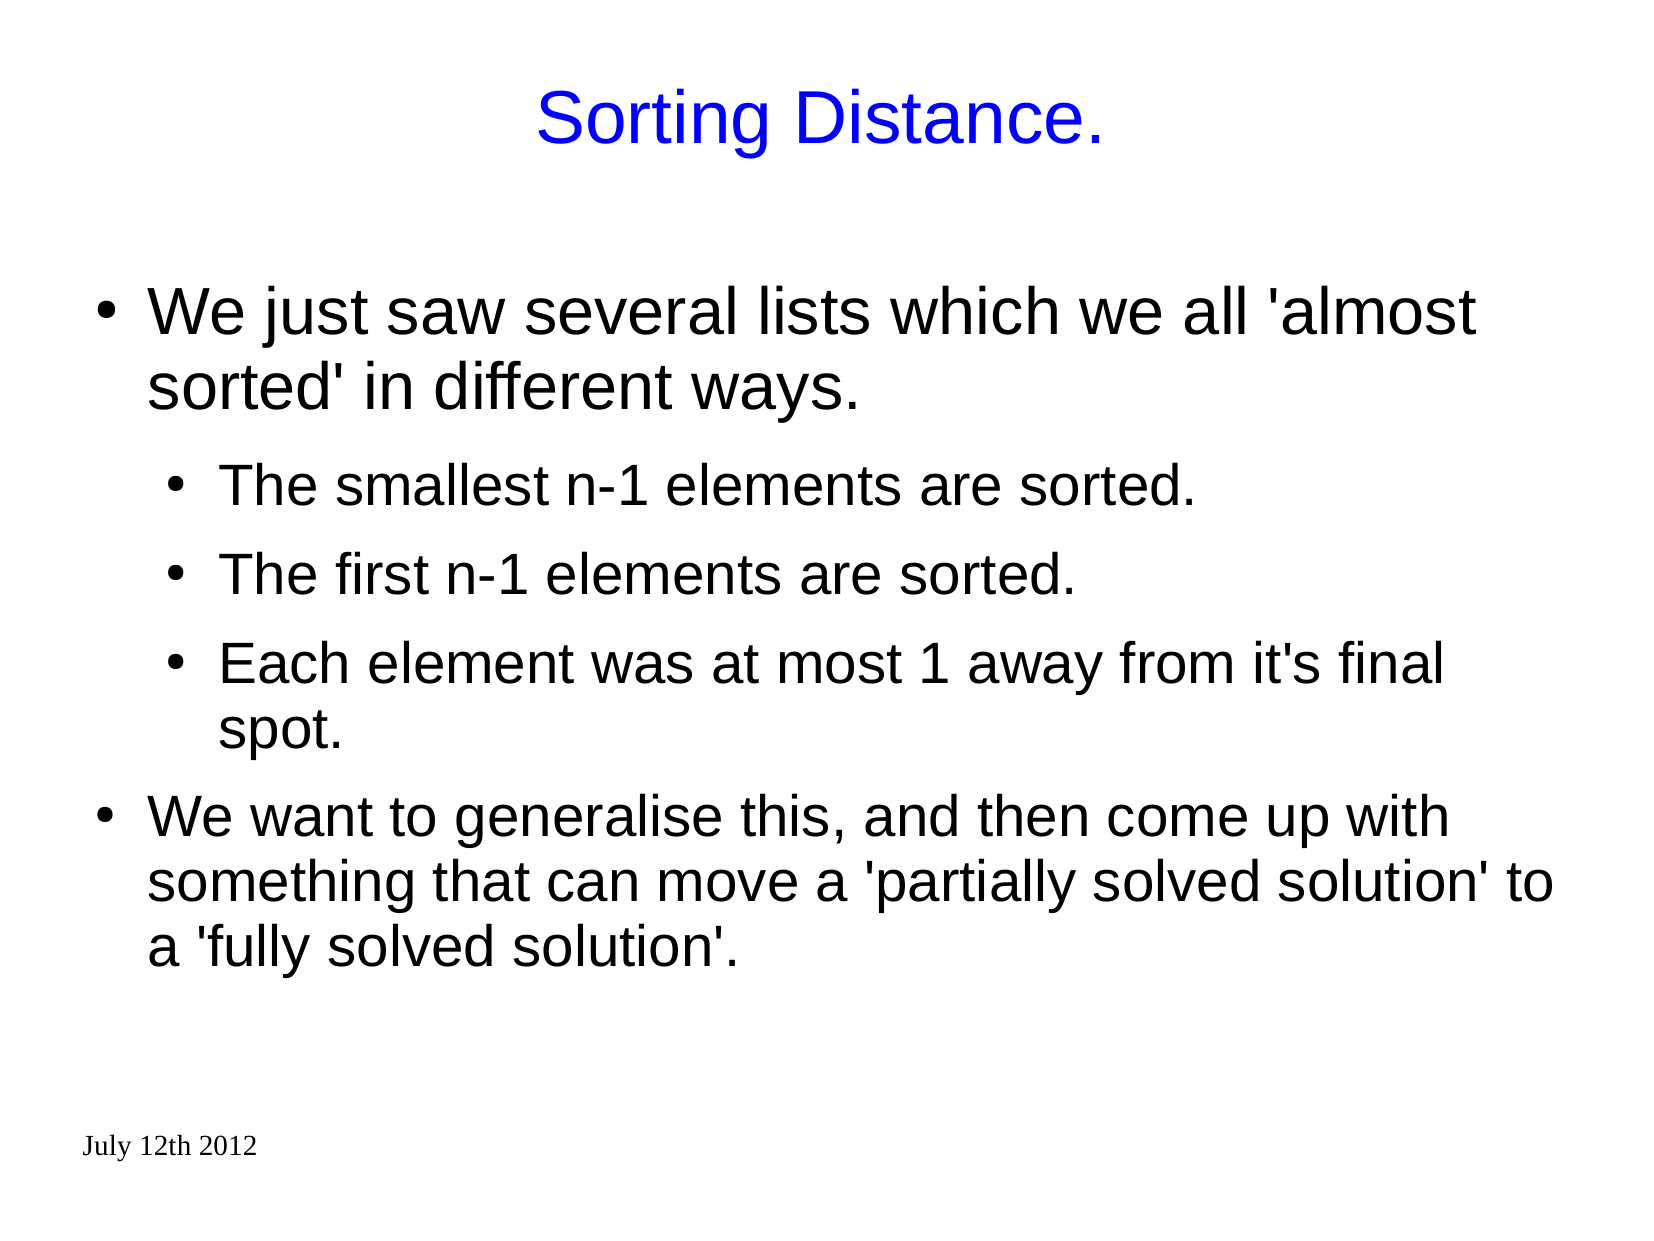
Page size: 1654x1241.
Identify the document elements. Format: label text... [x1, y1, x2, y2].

title Sorting Distance. [76, 58, 1565, 178]
list We just saw several lists which we all 'almost sorted' in different ways. The smallest n-1 elements are sorted. The first n-1 elements are sorted. Each element was at most 1 away from it's final spot. We want to generalise this, and then come up with something that can move a 'partially solved solution' to a 'fully solved solution'. [76, 274, 1565, 1093]
